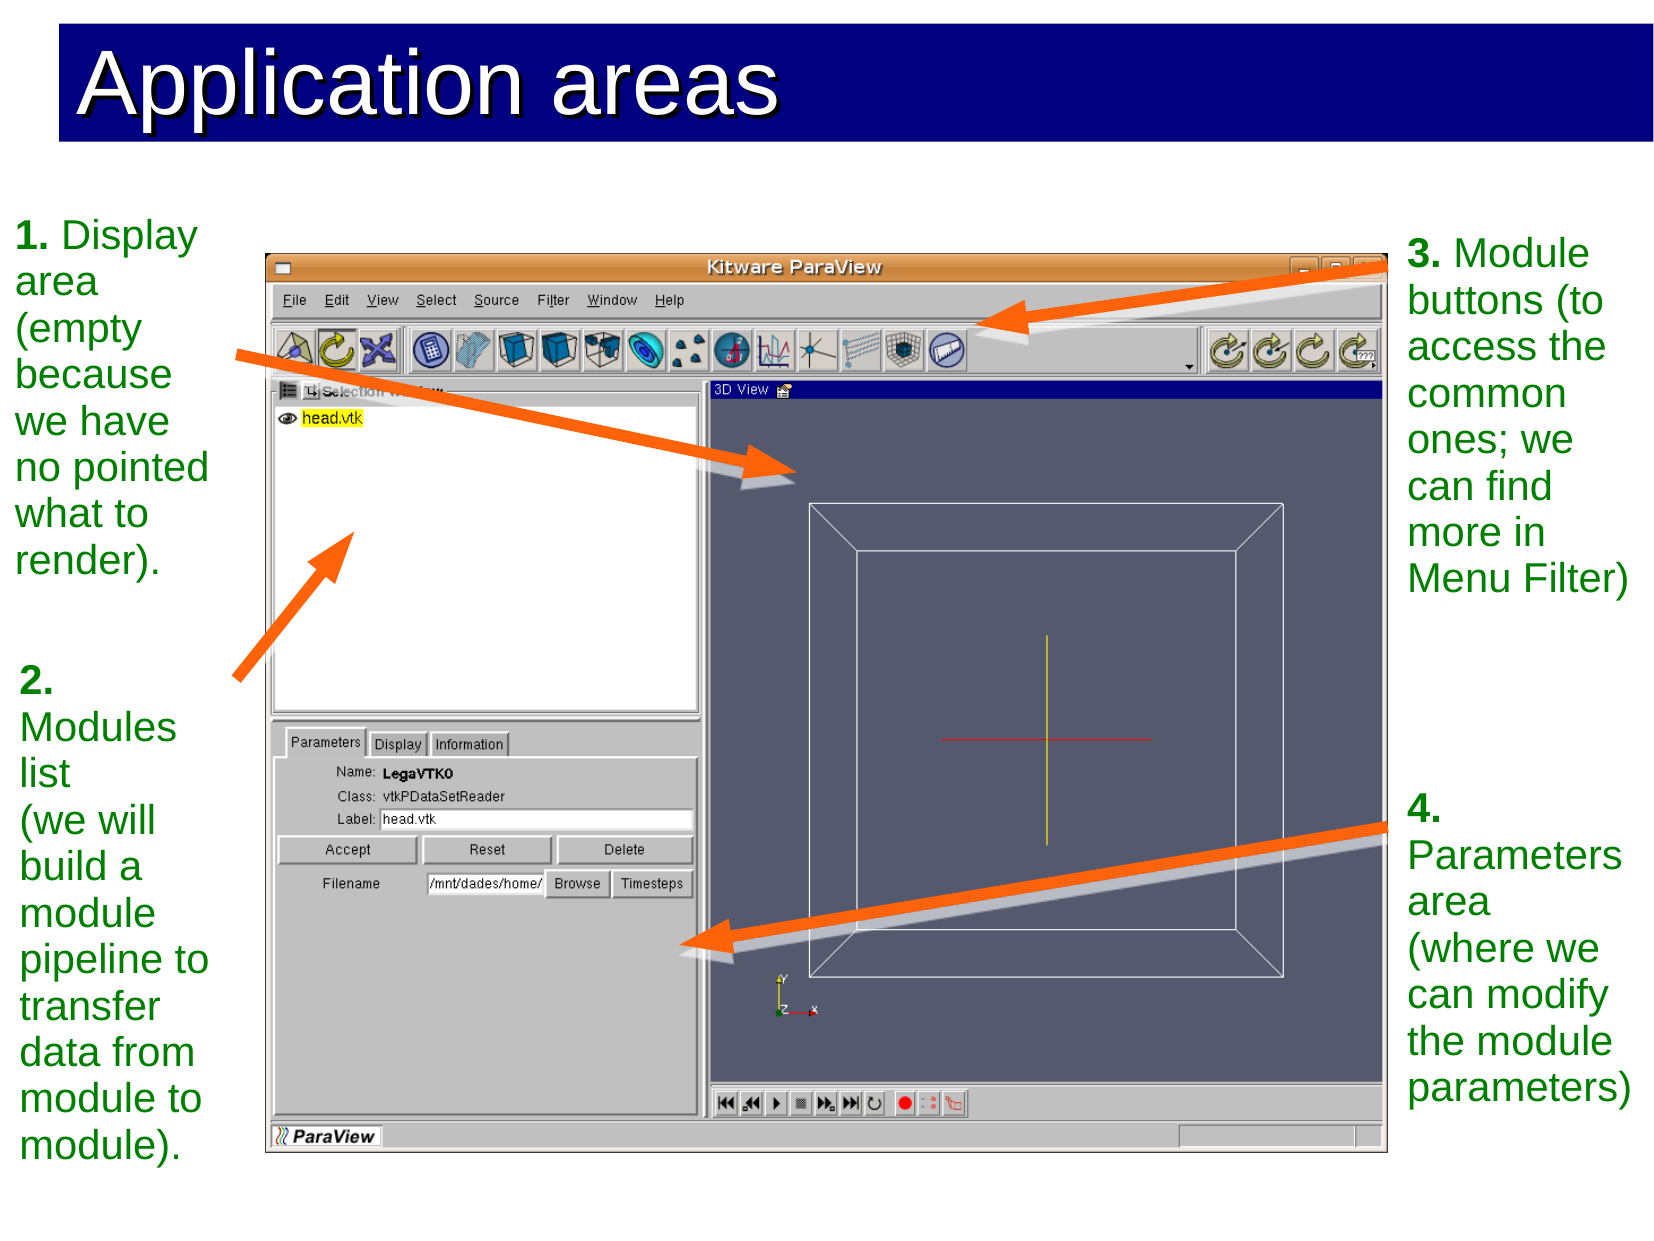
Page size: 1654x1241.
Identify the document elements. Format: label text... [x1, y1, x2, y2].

text_box 3. Module buttons (to access the common ones; we can find more in Menu Filter) [1392, 222, 1654, 656]
picture [265, 253, 1388, 1153]
text_box 2. Modules list (we will build a module pipeline to transfer data from module to module). [4, 649, 237, 1239]
text_box 4. Parameters area (where we can modify the module parameters) [1392, 777, 1654, 1159]
title Application areas [76, 23, 1565, 142]
text_box 1. Display area (empty because we have no pointed what to render). [0, 203, 232, 637]
